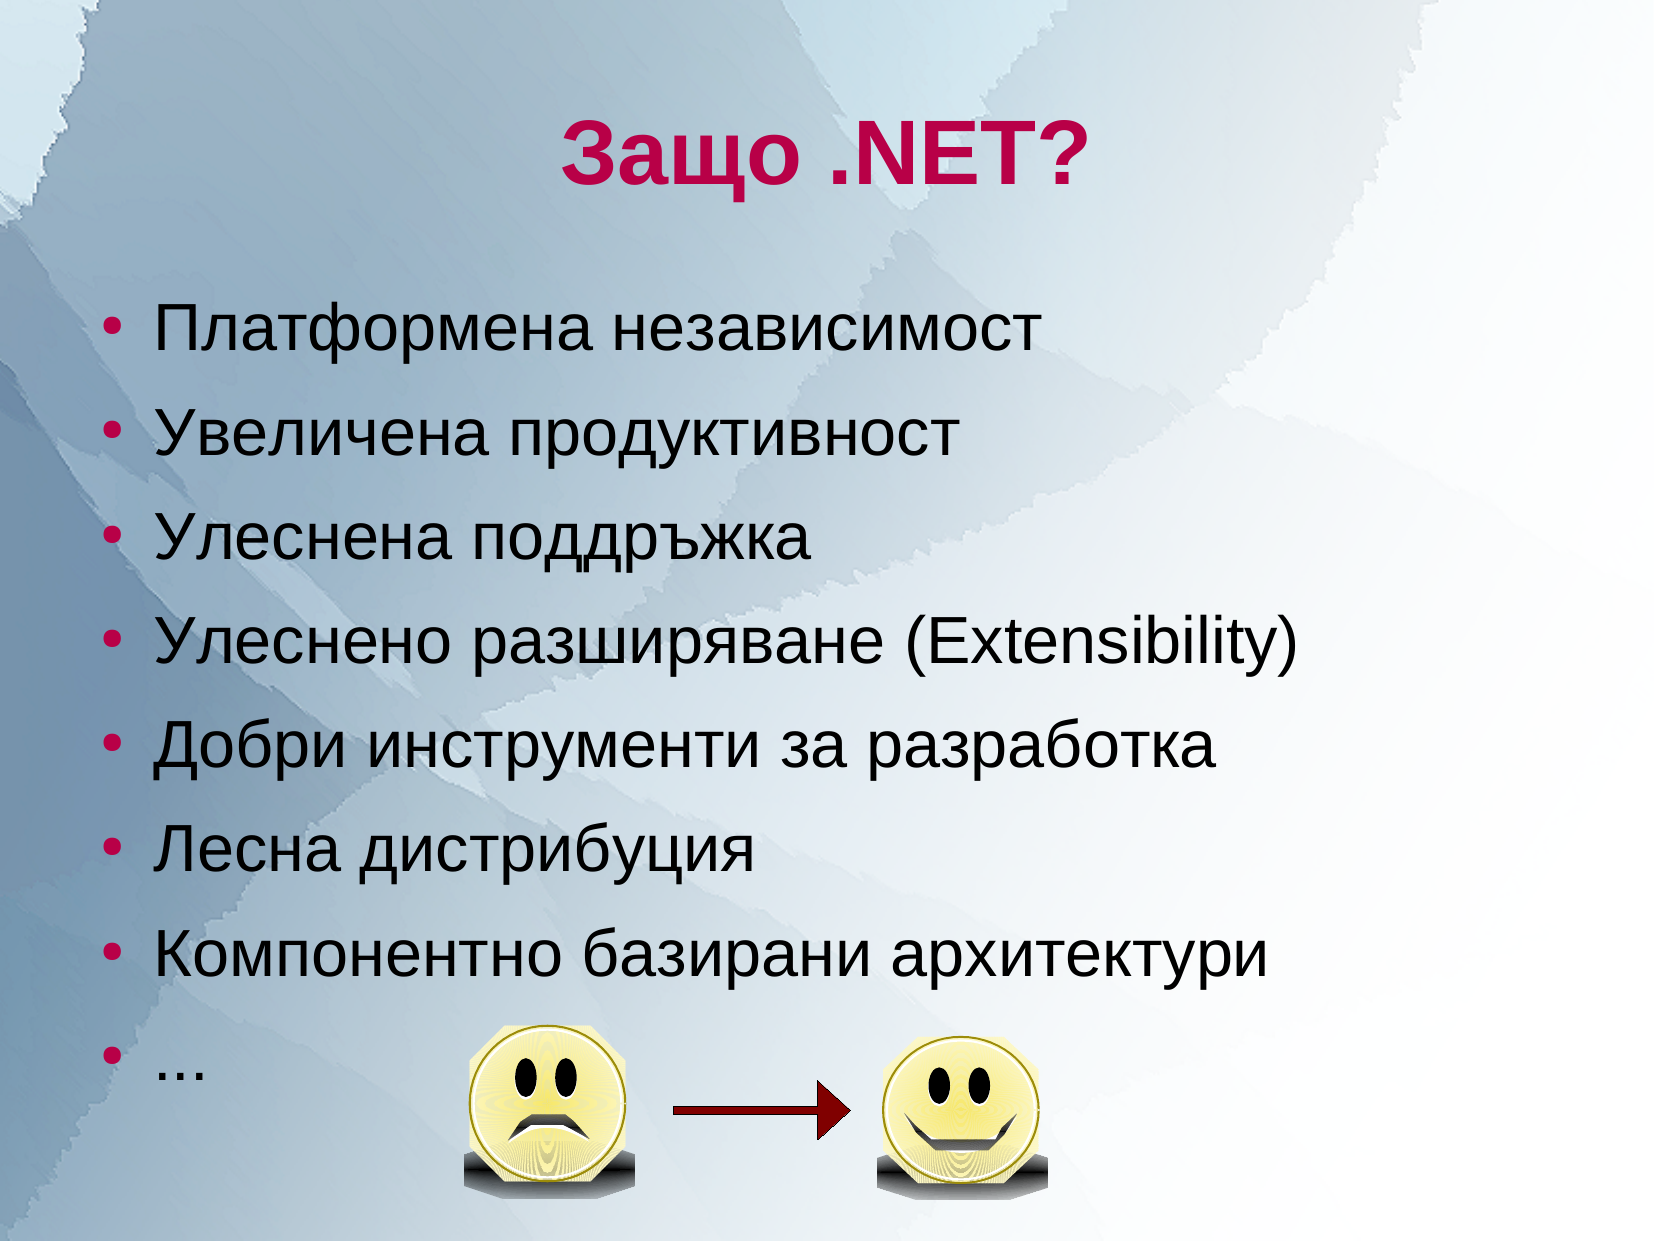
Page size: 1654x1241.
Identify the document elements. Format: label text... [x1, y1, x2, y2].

picture [0, 0, 1654, 1241]
text_box [673, 1080, 851, 1140]
title Защо .NET? [82, 56, 1571, 250]
list Платформена независимост Увеличена продуктивност Улеснена поддръжка Улеснено разширяване (Extensibility) Добри инструменти за разработка Лесна дистрибуция Компонентно базирани архитектури ... [82, 290, 1571, 1095]
